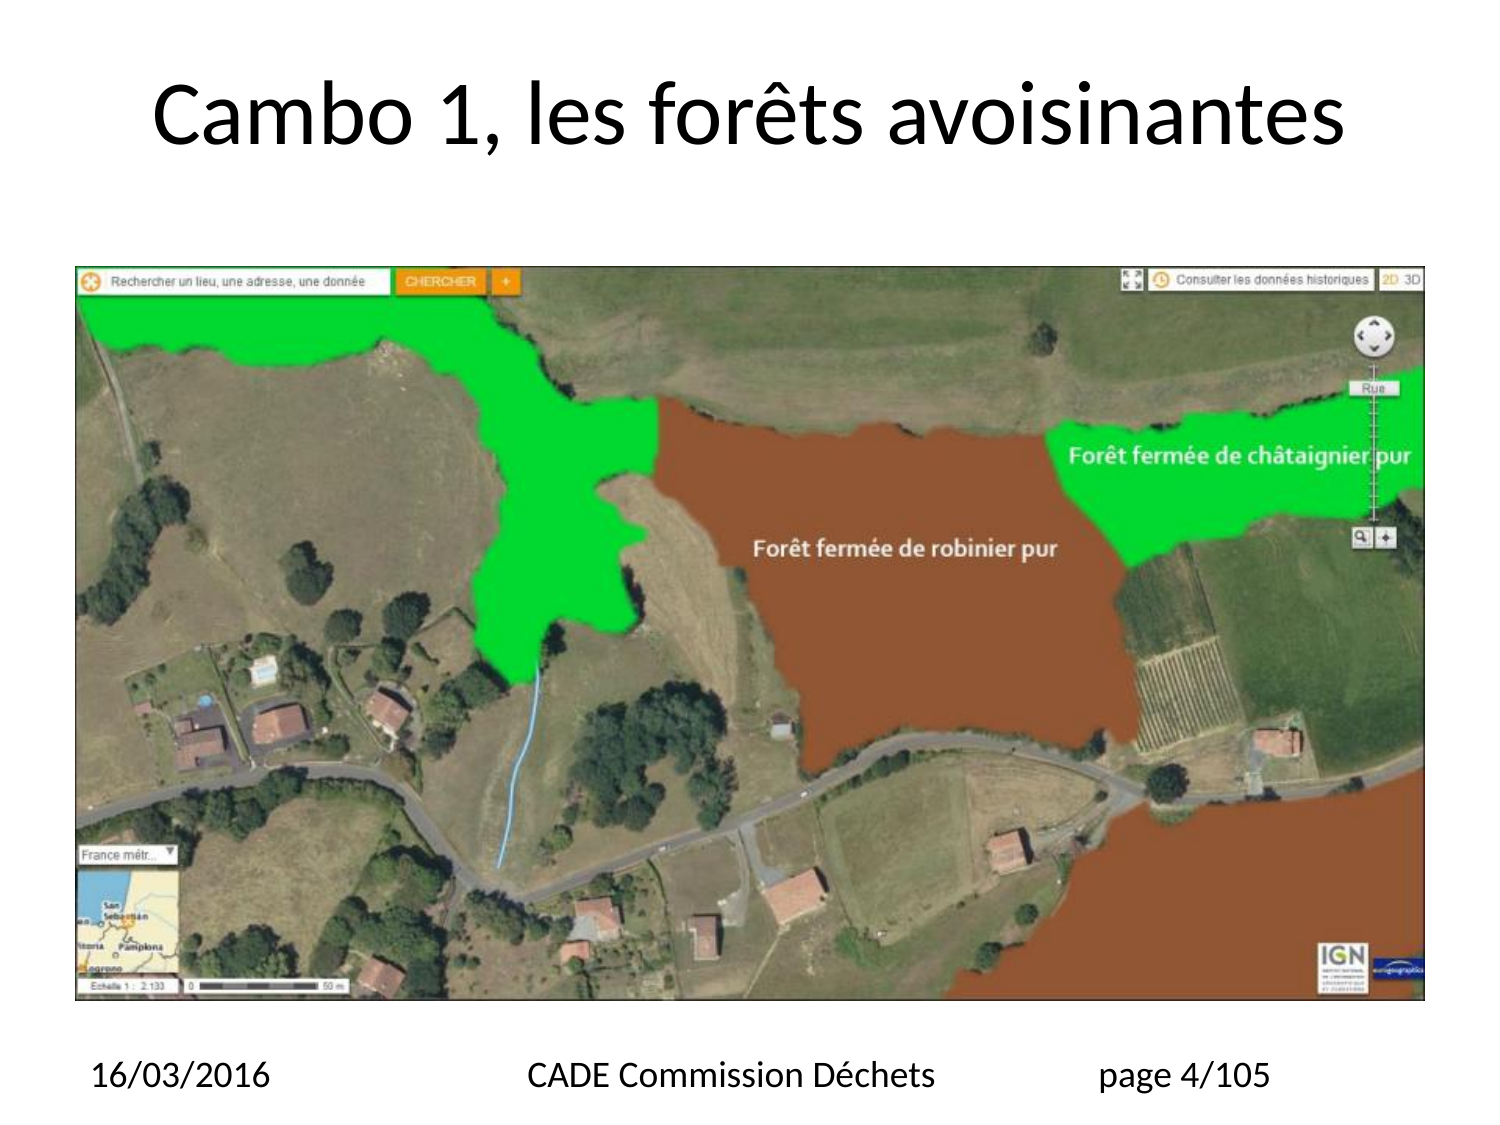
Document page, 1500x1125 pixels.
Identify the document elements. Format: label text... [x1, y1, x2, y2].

slide_number page <numéro>/105 [1074, 1042, 1425, 1103]
title Cambo 1, les forêts avoisinantes [75, 45, 1425, 233]
footer CADE Commission Déchets [512, 1042, 988, 1103]
slide_number 16/03/2016 [75, 1042, 425, 1103]
picture [75, 266, 1425, 1001]
